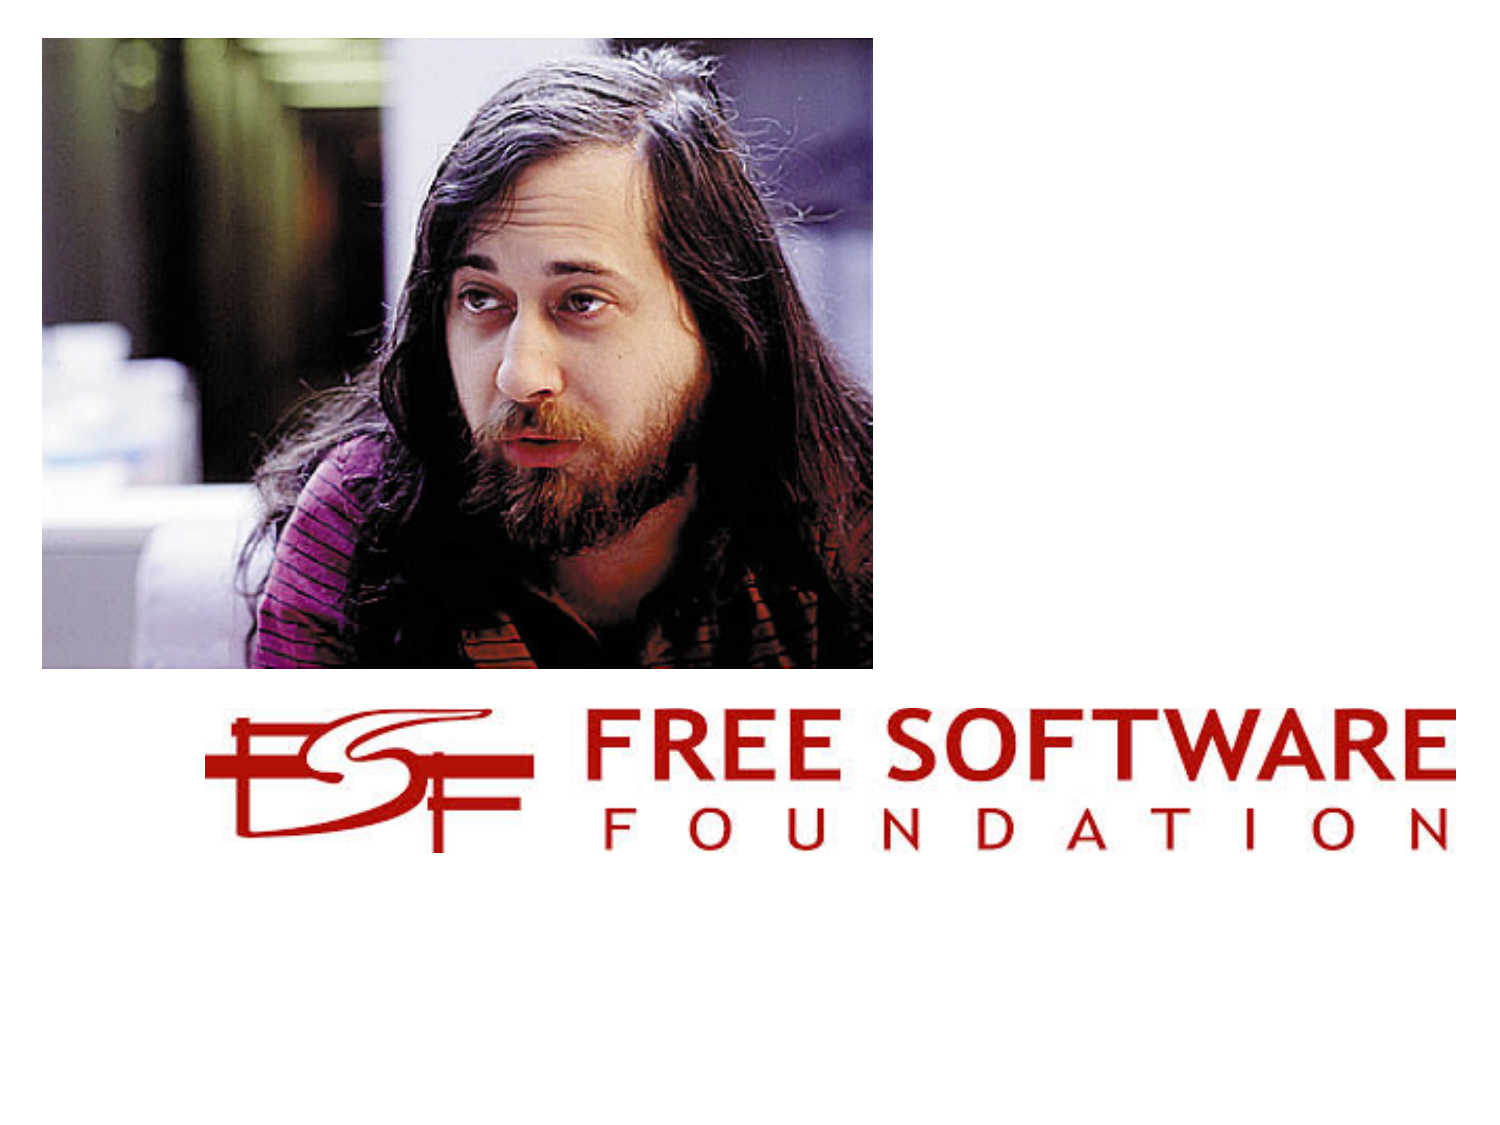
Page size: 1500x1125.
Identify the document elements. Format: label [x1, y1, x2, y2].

picture [42, 38, 873, 669]
picture [205, 708, 1456, 853]
